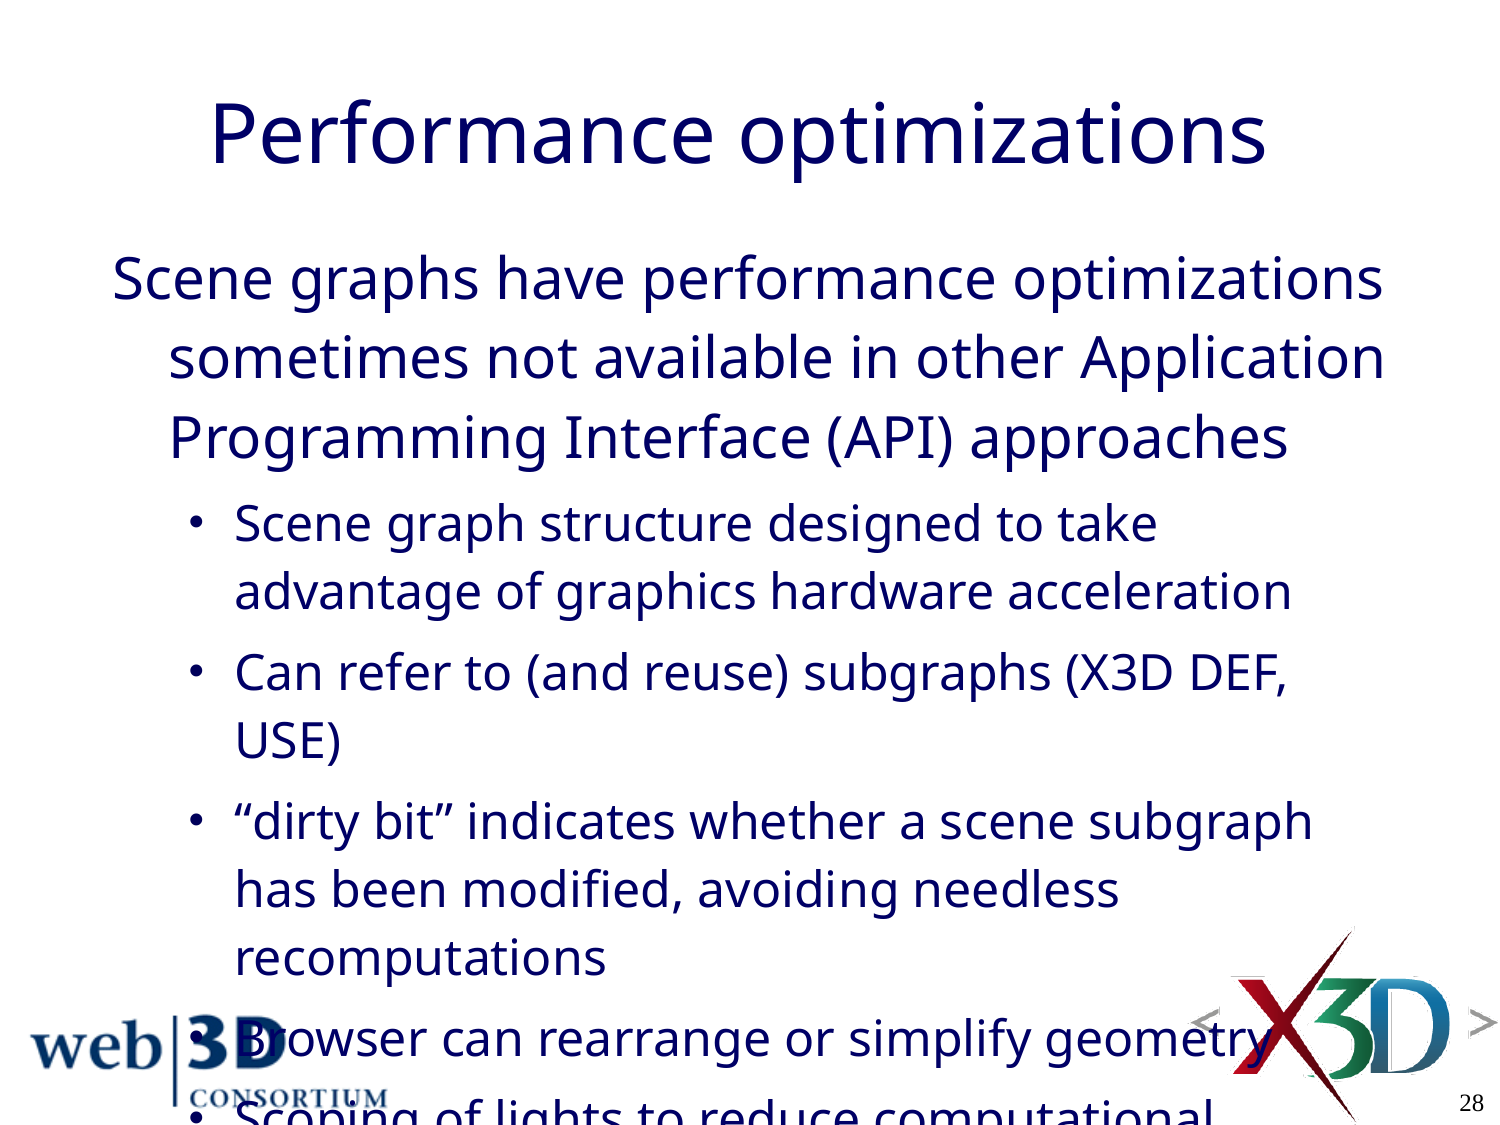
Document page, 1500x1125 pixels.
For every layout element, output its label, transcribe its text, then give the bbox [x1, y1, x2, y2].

list Scene graphs have performance optimizations sometimes not available in other Application Programming Interface (API) approaches Scene graph structure designed to take advantage of graphics hardware acceleration Can refer to (and reuse) subgraphs (X3D DEF, USE) “dirty bit” indicates whether a scene subgraph has been modified, avoiding needless recomputations Browser can rearrange or simplify geometry Scoping of lights to reduce computational impact Widely repeated interchange patterns [112, 237, 1388, 1006]
picture [325, 1113, 338, 1118]
picture [1187, 1032, 1201, 1040]
picture [1187, 1113, 1194, 1121]
picture [398, 1113, 411, 1118]
picture [1187, 926, 1500, 1125]
title Performance optimizations [112, 44, 1388, 218]
picture [369, 1113, 381, 1118]
picture [12, 998, 413, 1118]
picture [293, 1113, 307, 1118]
